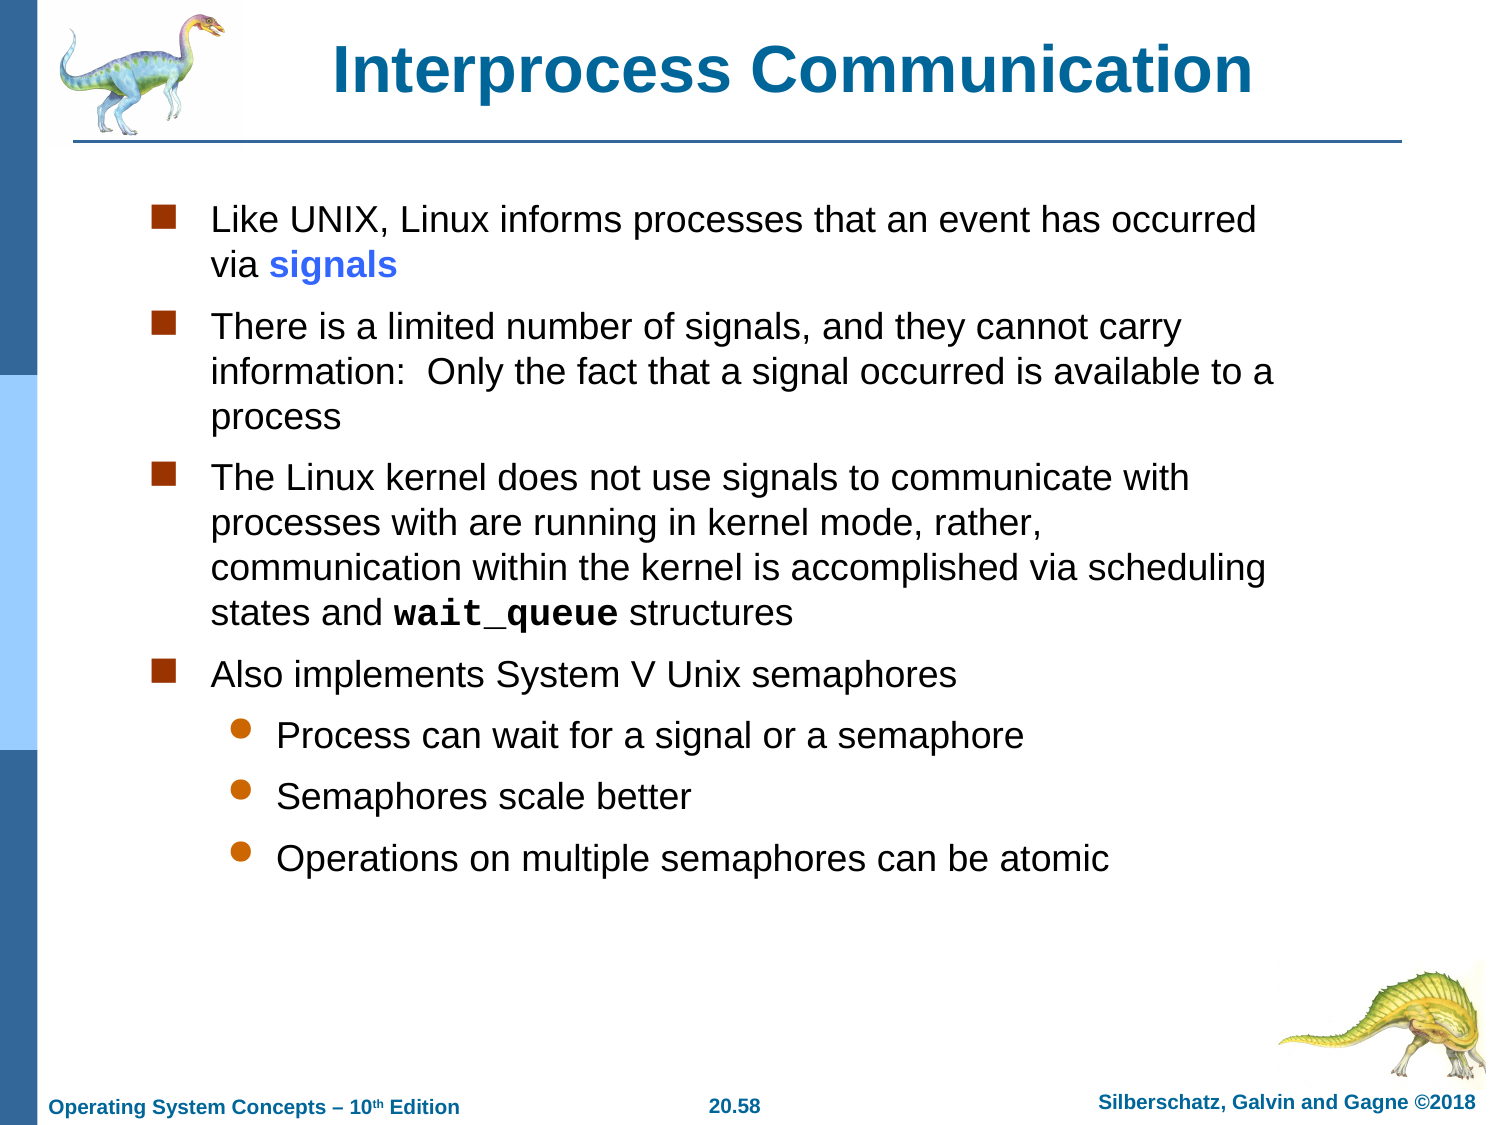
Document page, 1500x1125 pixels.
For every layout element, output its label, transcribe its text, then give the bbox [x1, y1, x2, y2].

picture [1275, 959, 1486, 1090]
picture [1415, 1094, 1423, 1099]
picture [46, 0, 243, 149]
title Interprocess Communication [162, 19, 1426, 114]
list Like UNIX, Linux informs processes that an event has occurred via signals There is a limited number of signals, and they cannot carry information: Only the fact that a signal occurred is available to a process The Linux kernel does not use signals to communicate with processes with are running in kernel mode, rather, communication within the kernel is accomplished via scheduling states and wait_queue structures Also implements System V Unix semaphores Process can wait for a signal or a semaphore Semaphores scale better Operations on multiple semaphores can be atomic [139, 187, 1319, 932]
